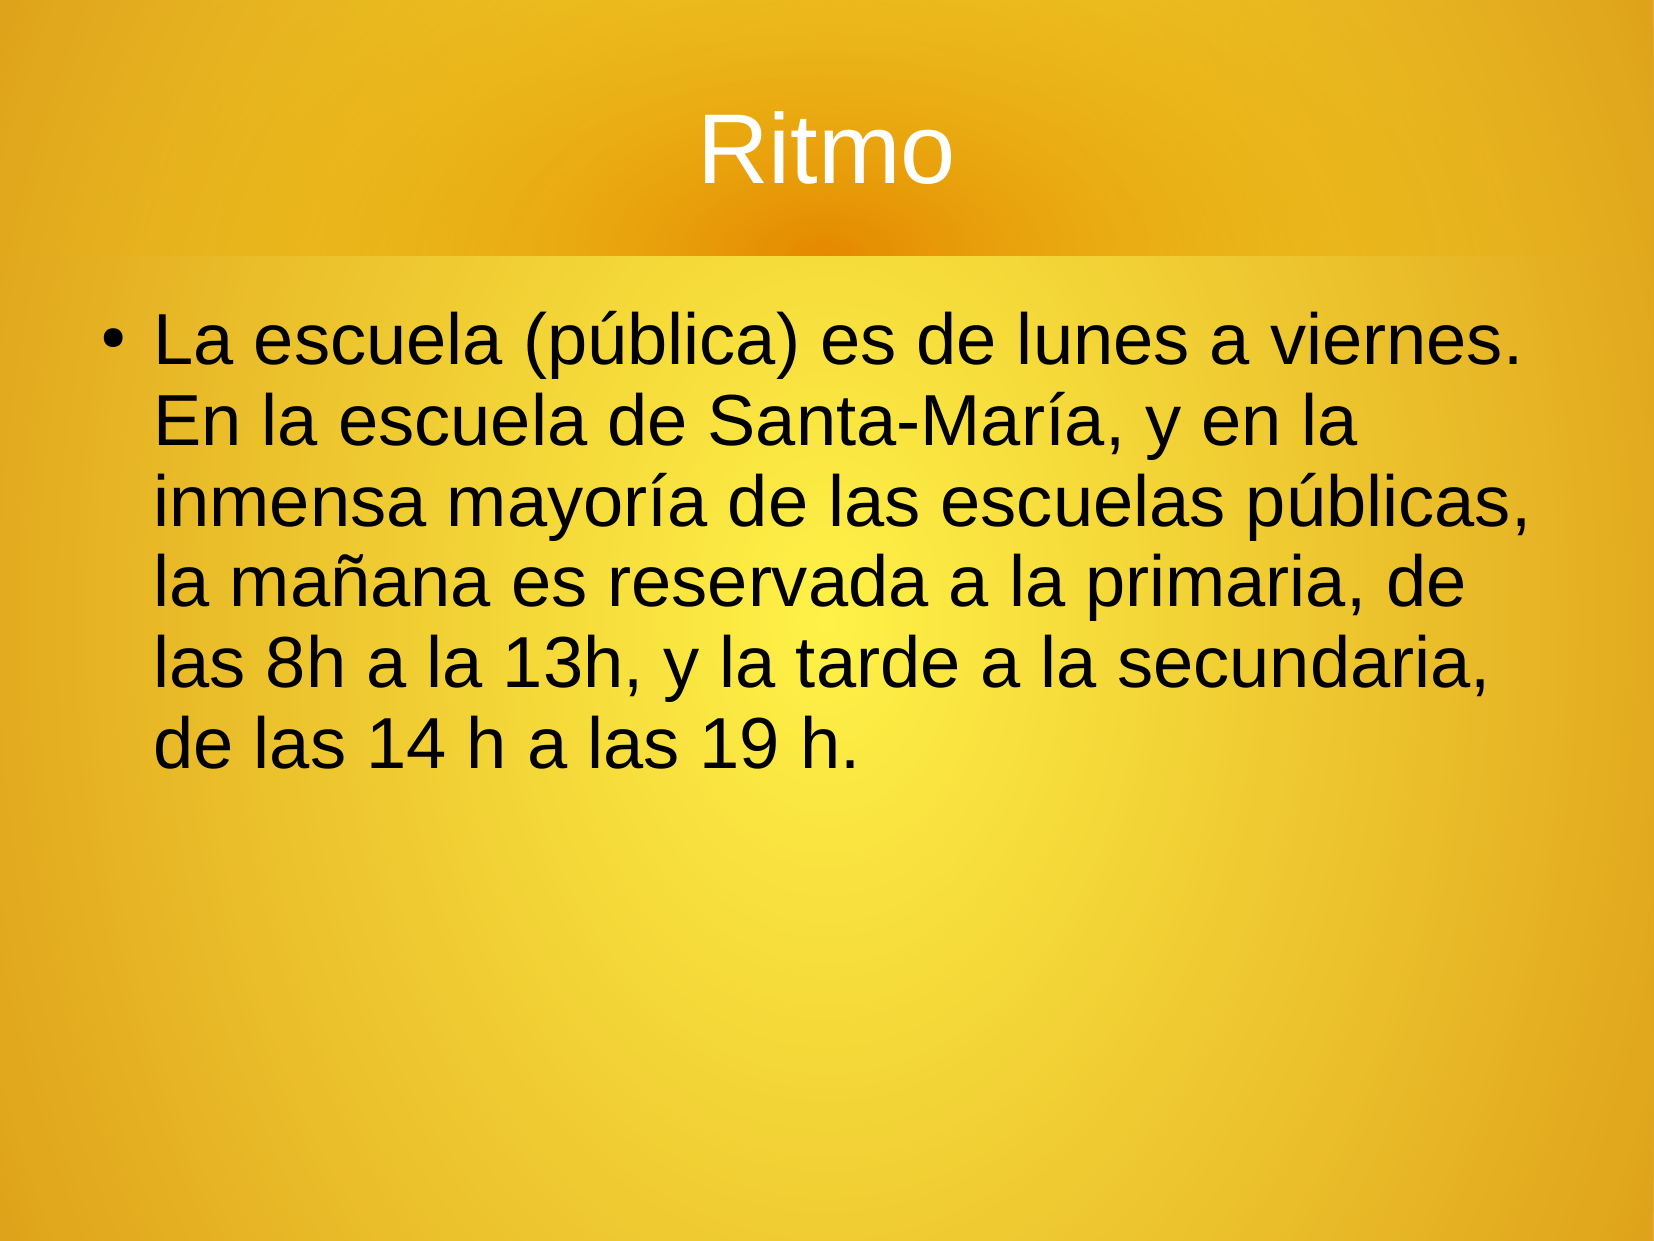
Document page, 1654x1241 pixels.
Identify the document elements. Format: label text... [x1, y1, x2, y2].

list La escuela (pública) es de lunes a viernes. En la escuela de Santa-María, y en la inmensa mayoría de las escuelas públicas, la mañana es reservada a la primaria, de las 8h a la 13h, y la tarde a la secundaria, de las 14 h a las 19 h. [82, 299, 1571, 1019]
title Ritmo [82, 47, 1571, 252]
